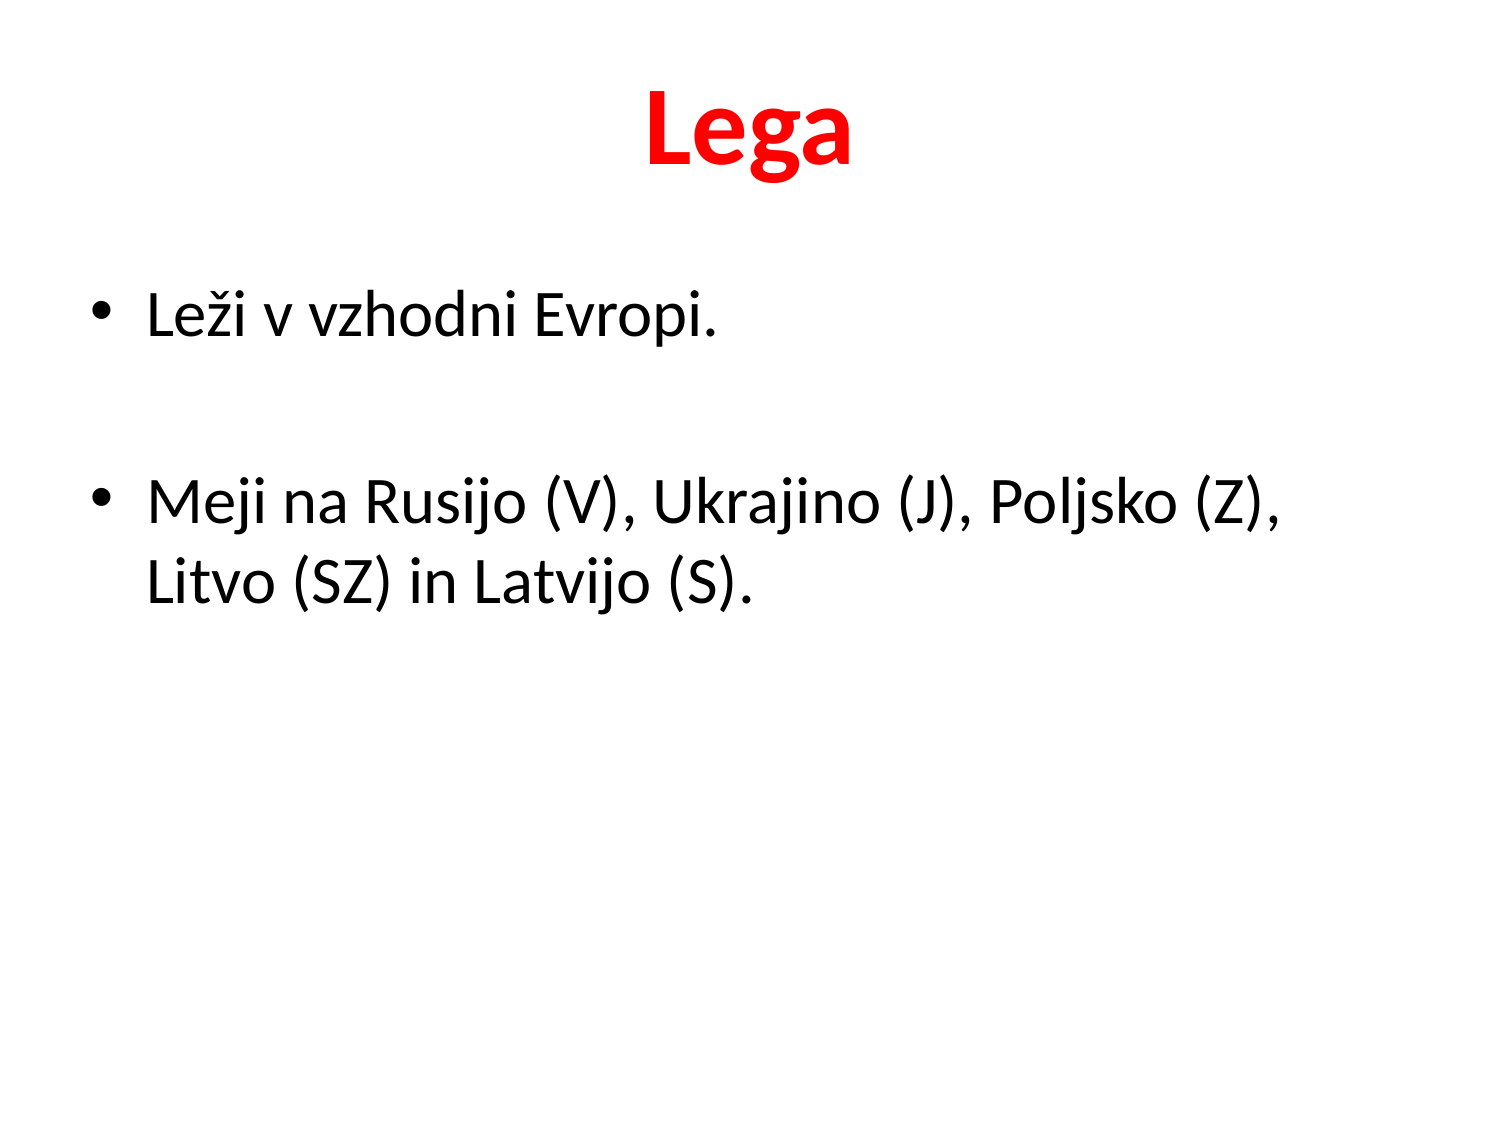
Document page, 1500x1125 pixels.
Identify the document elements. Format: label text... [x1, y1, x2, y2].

text_box Lega [74, 45, 1425, 233]
text_box Leži v vzhodni Evropi. Meji na Rusijo (V), Ukrajino (J), Poljsko (Z), Litvo (SZ) in Latvijo (S). [74, 262, 1425, 1005]
